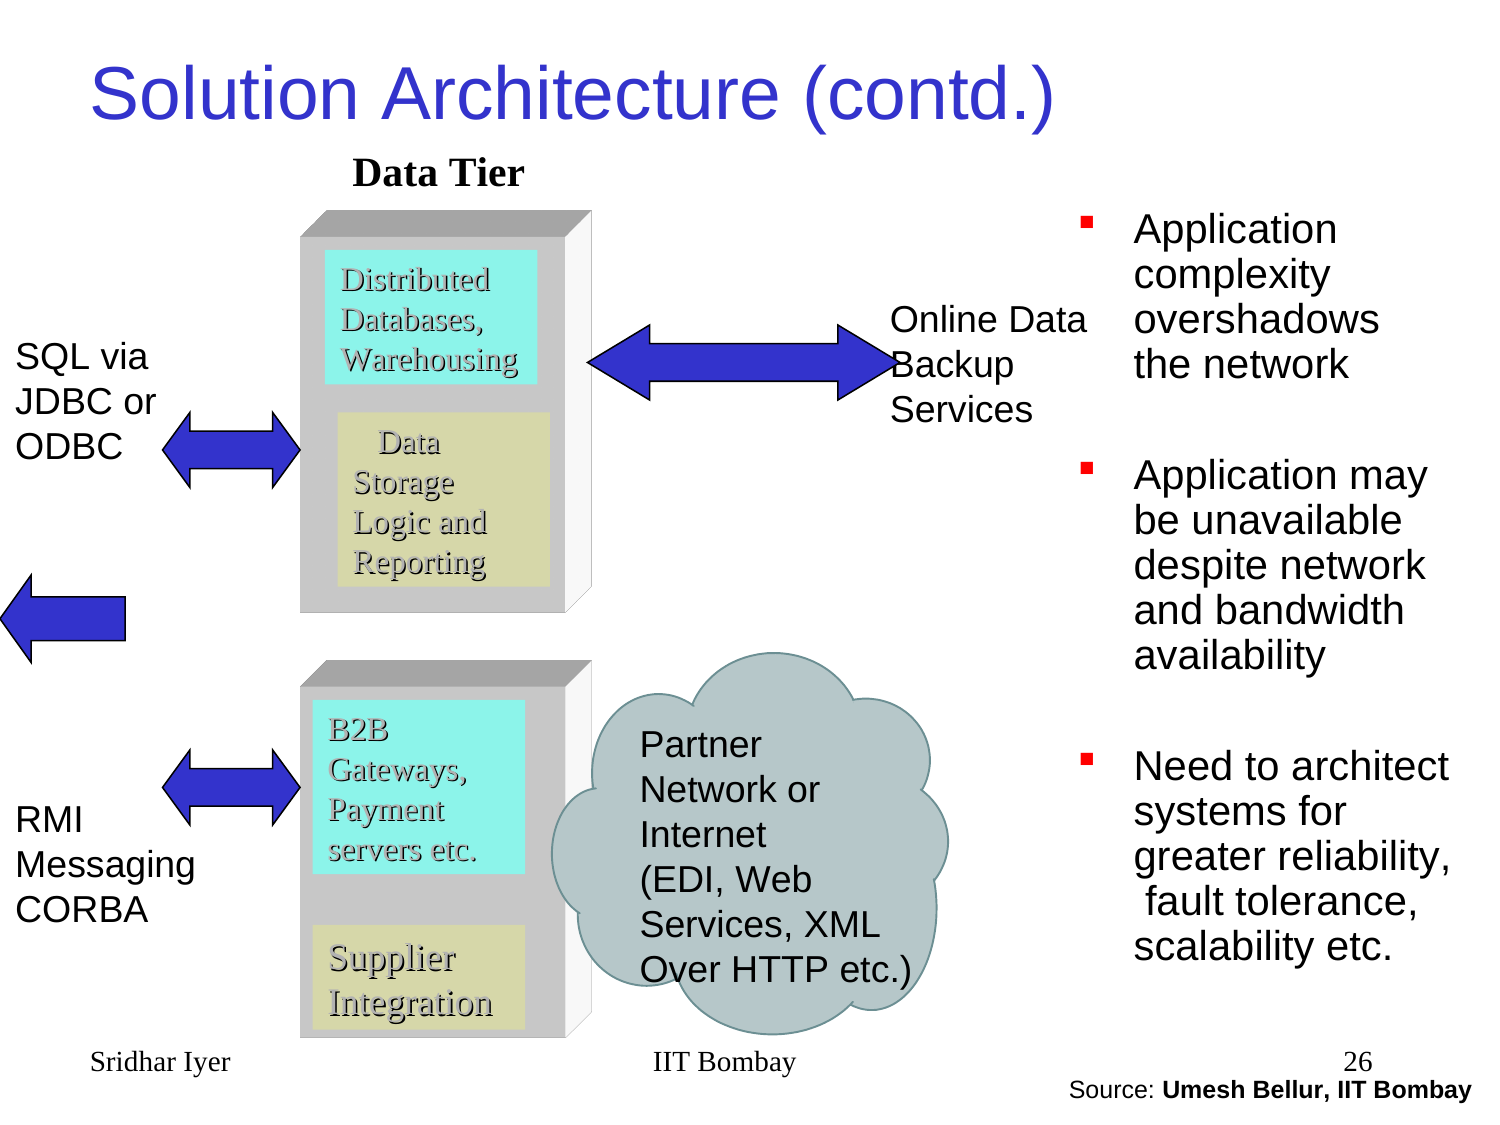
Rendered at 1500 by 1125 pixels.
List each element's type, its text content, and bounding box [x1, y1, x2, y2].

text_box B2B Gateways, Payment servers etc. [312, 699, 526, 875]
text_box Data Tier [337, 137, 550, 203]
text_box Online Data Backup Services [874, 287, 1062, 438]
text_box SQL via JDBC or ODBC [0, 324, 172, 476]
text_box Distributed Databases, Warehousing [324, 249, 538, 385]
text_box [172, 210, 901, 612]
text_box [0, 574, 126, 663]
text_box RMI Messaging CORBA [0, 787, 211, 938]
title Solution Architecture (contd.) [75, 0, 1351, 188]
text_box Supplier Integration [312, 924, 526, 1030]
text_box Partner Network or Internet (EDI, Web Services, XML Over HTTP etc.) [624, 712, 963, 998]
text_box Application complexity overshadows the network Application may be unavailable despite network and bandwidth availability Need to architect systems for greater reliability, fault tolerance, scalability etc. [1062, 199, 1475, 1050]
text_box [162, 660, 549, 1037]
text_box Source: Umesh Bellur, IIT Bombay [1054, 1065, 1488, 1112]
text_box Data Storage Logic and Reporting [337, 412, 550, 587]
picture [549, 649, 951, 1038]
